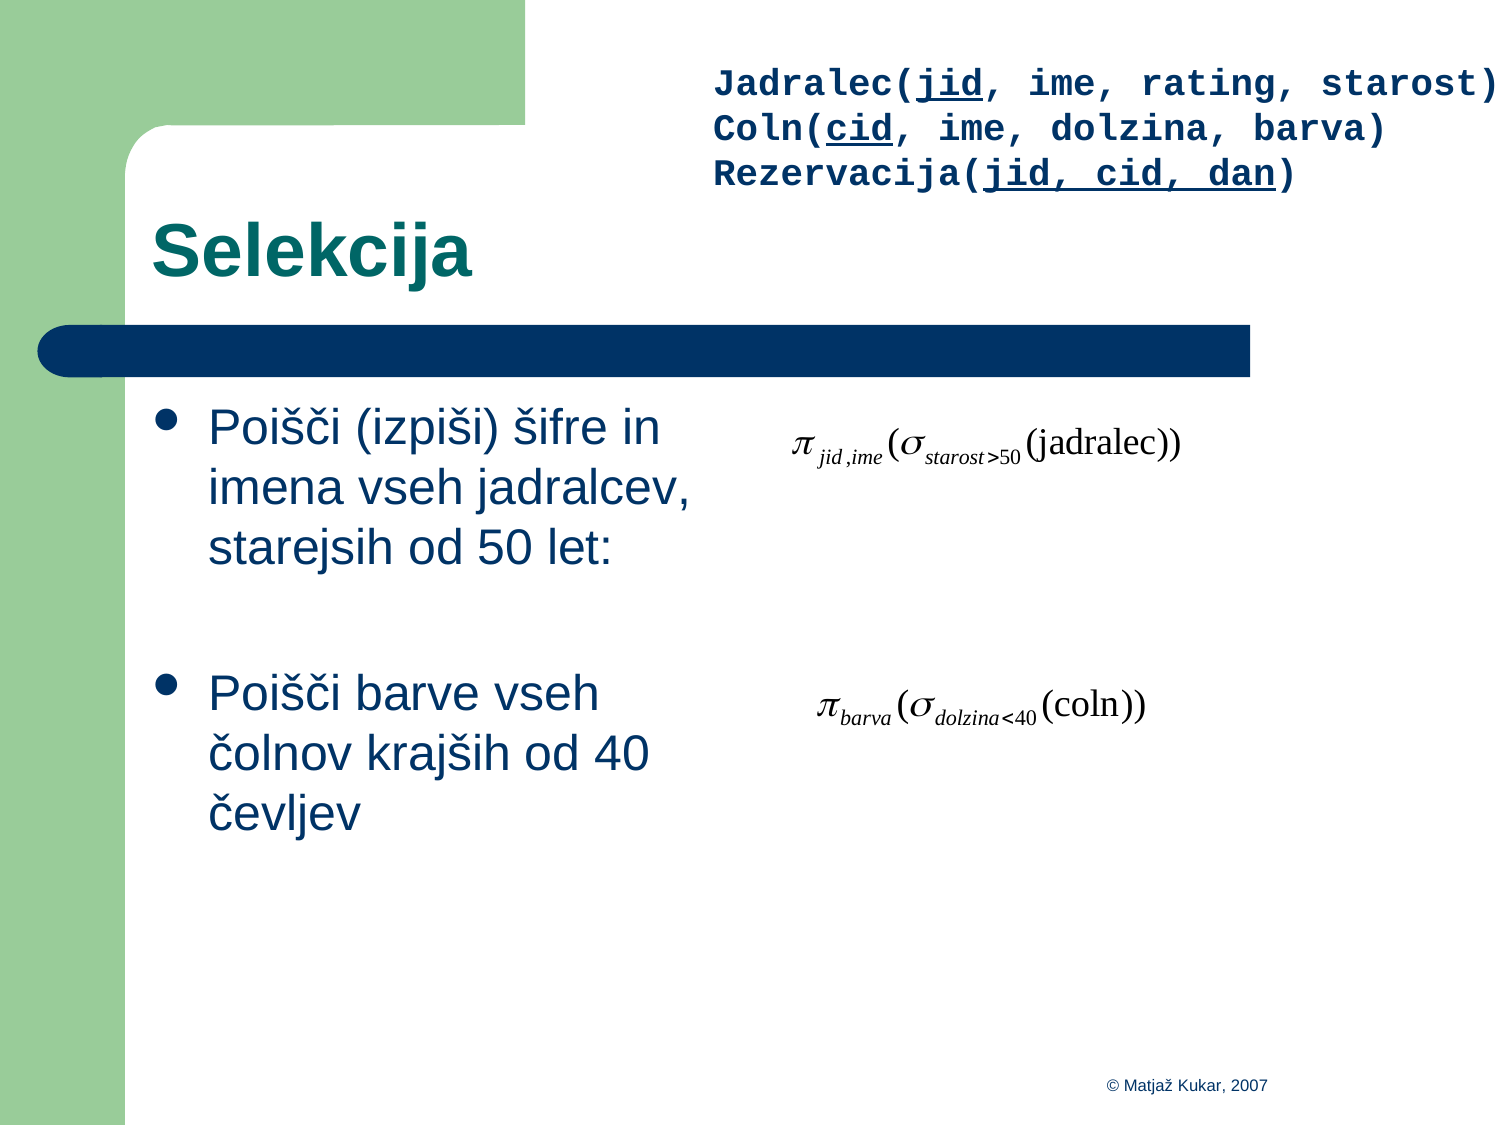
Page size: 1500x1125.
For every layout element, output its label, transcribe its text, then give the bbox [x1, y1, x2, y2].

text_box Jadralec(jid, ime, rating, starost) Coln(cid, ime, dolzina, barva) Rezervacija(jid, cid, dan) [623, 49, 1500, 201]
text_box © Matjaž Kukar, 2007 [949, 1025, 1426, 1103]
list Poišči (izpiši) šifre in imena vseh jadralcev, starejsih od 50 let: Poišči barve vseh čolnov krajših od 40 čevljev [137, 387, 756, 999]
text_box [787, 416, 1188, 493]
text_box [812, 677, 1155, 754]
title Selekcija [136, 136, 1414, 301]
